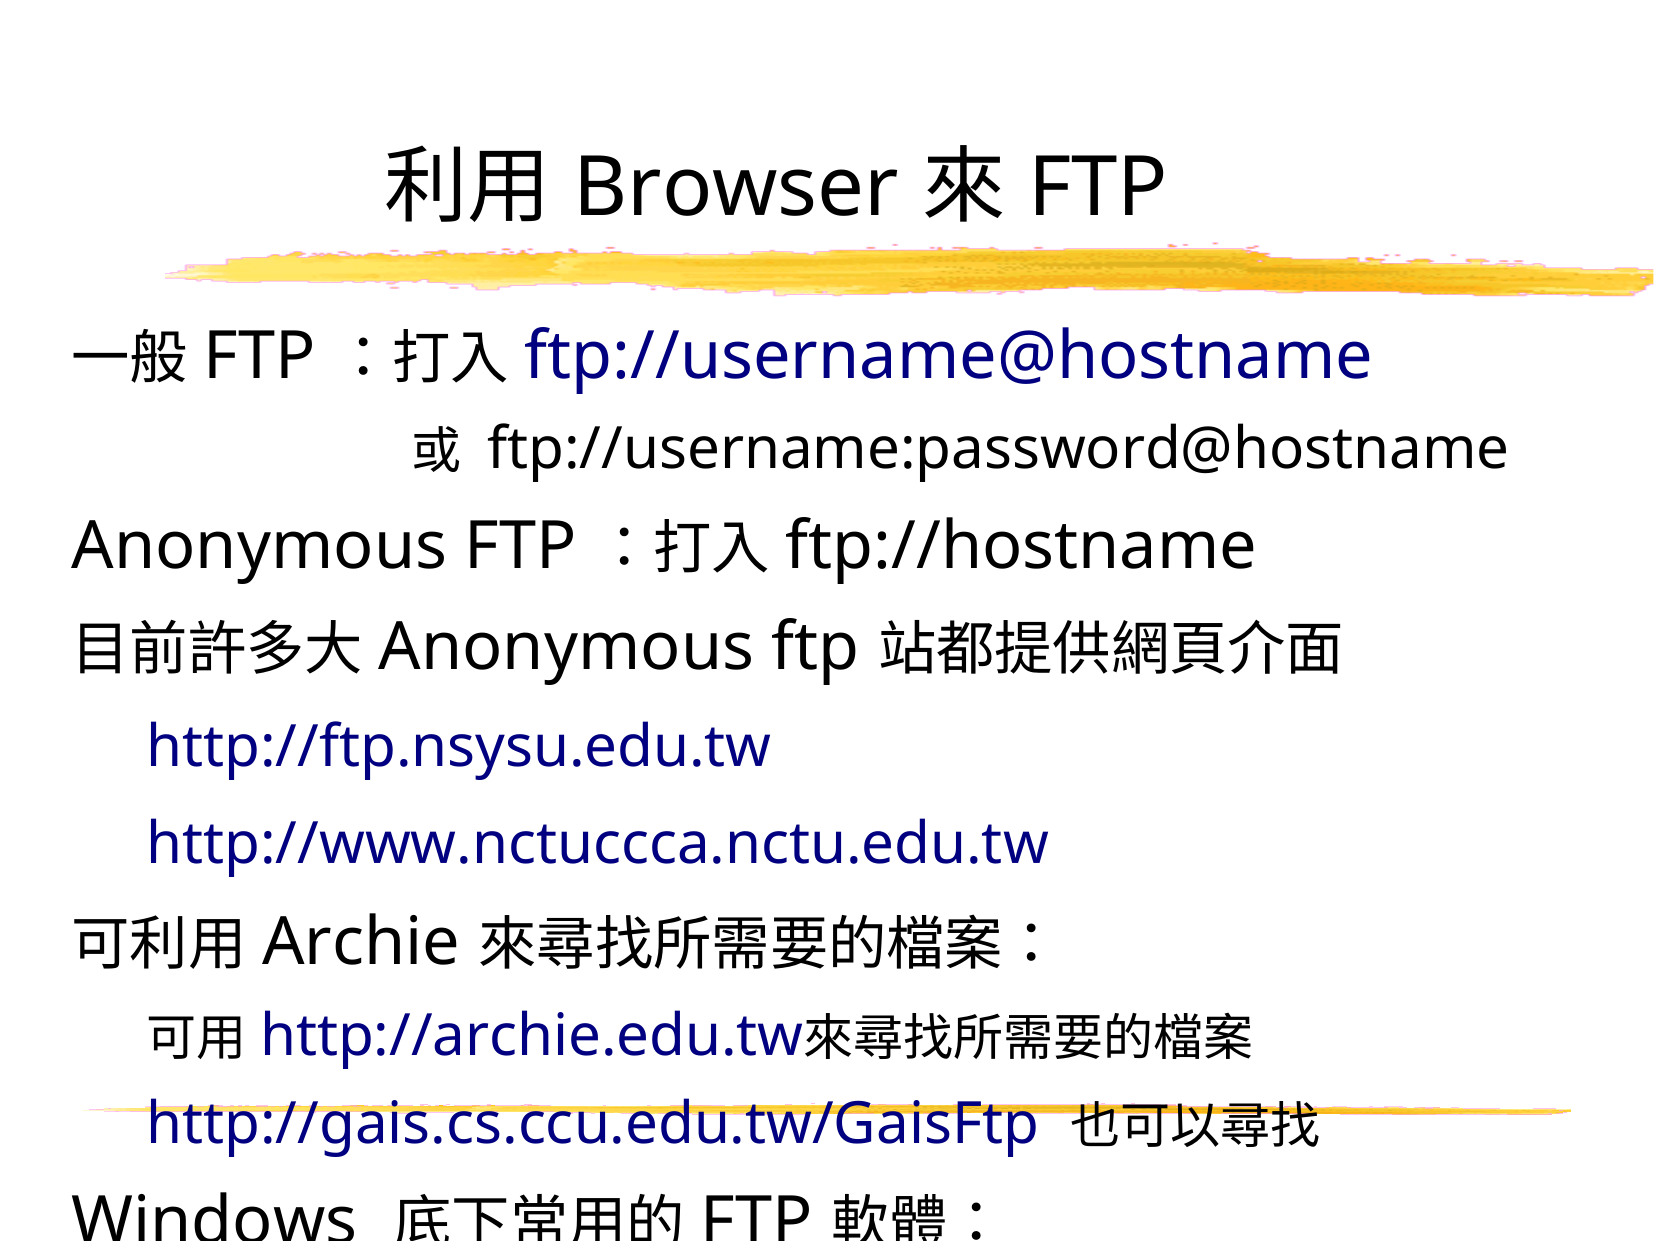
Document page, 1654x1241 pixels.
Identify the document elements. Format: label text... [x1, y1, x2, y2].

title 利用Browser來FTP [73, 41, 1479, 249]
list 一般FTP：打入ftp://username@hostname 或 ftp://username:password@hostname Anonymous FTP：打入ftp://hostname 目前許多大Anonymous ftp站都提供網頁介面 http://ftp.nsysu.edu.tw http://www.nctuccca.nctu.edu.tw 可利用Archie來尋找所需要的檔案： 可用http://archie.edu.tw來尋找所需要的檔案 http://gais.cs.ccu.edu.tw/GaisFtp 也可以尋找 Windows 底下常用的FTP軟體：WS_FTP、CuteFTP [56, 300, 1572, 1120]
picture [165, 237, 1654, 308]
